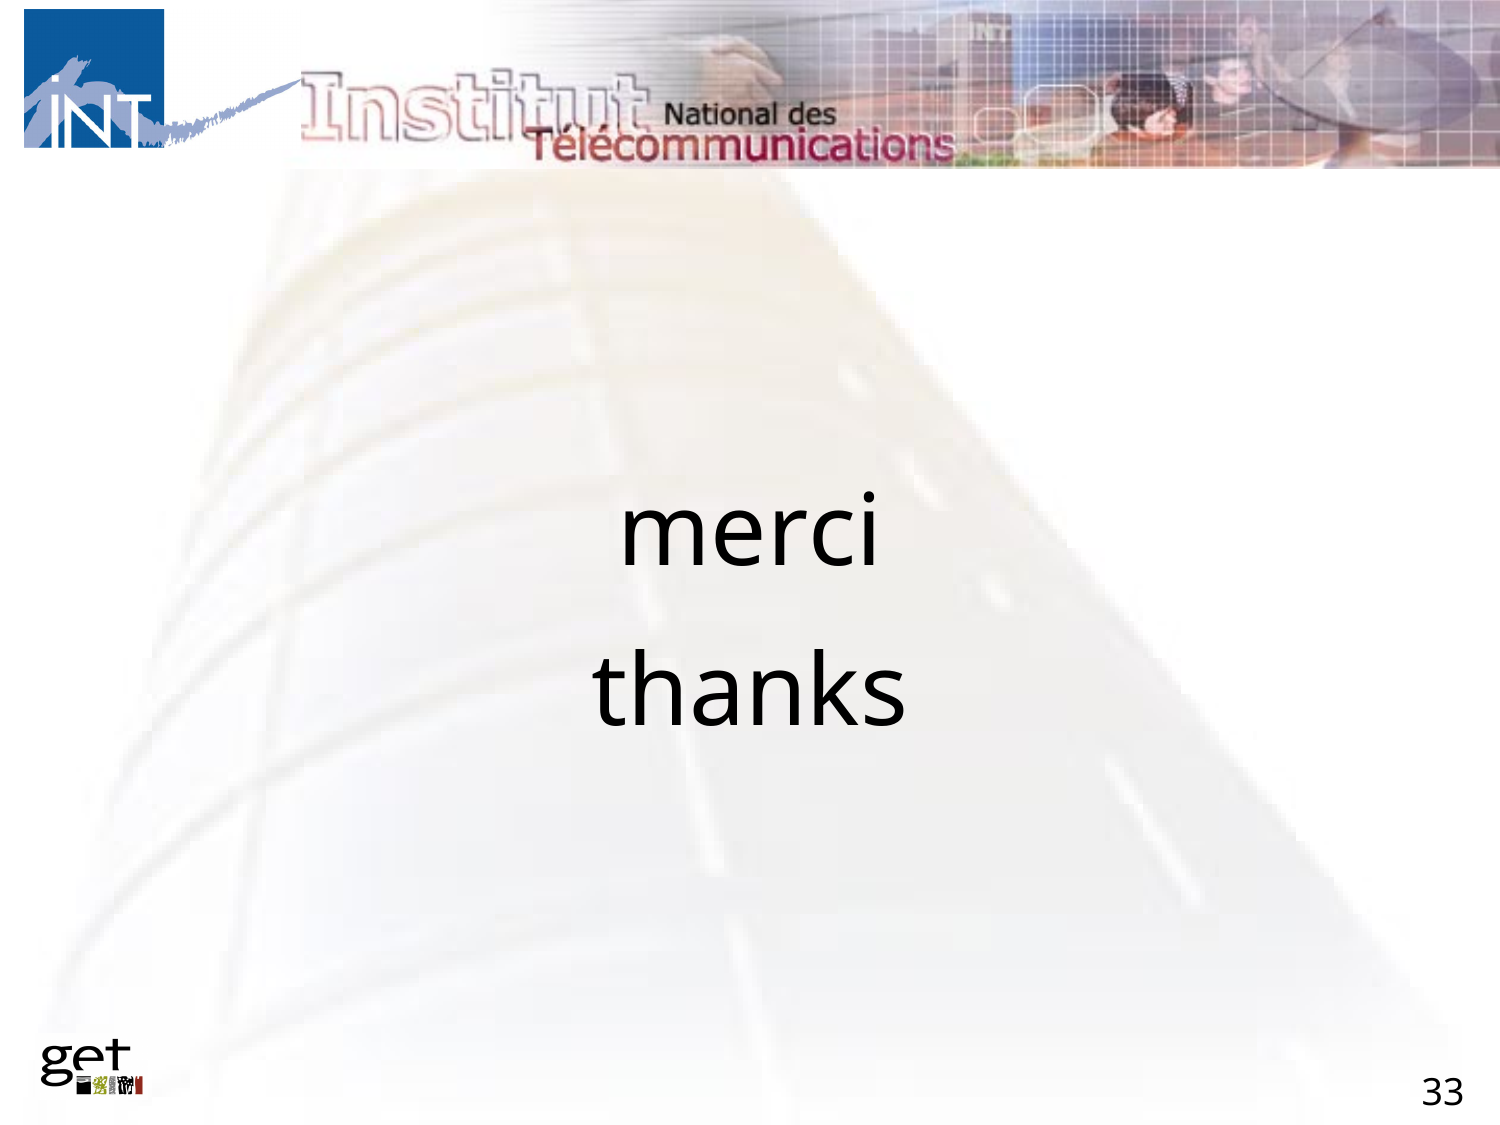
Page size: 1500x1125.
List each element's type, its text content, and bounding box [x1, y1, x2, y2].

picture [0, 0, 1500, 1125]
list merci thanks [75, 299, 1425, 1006]
